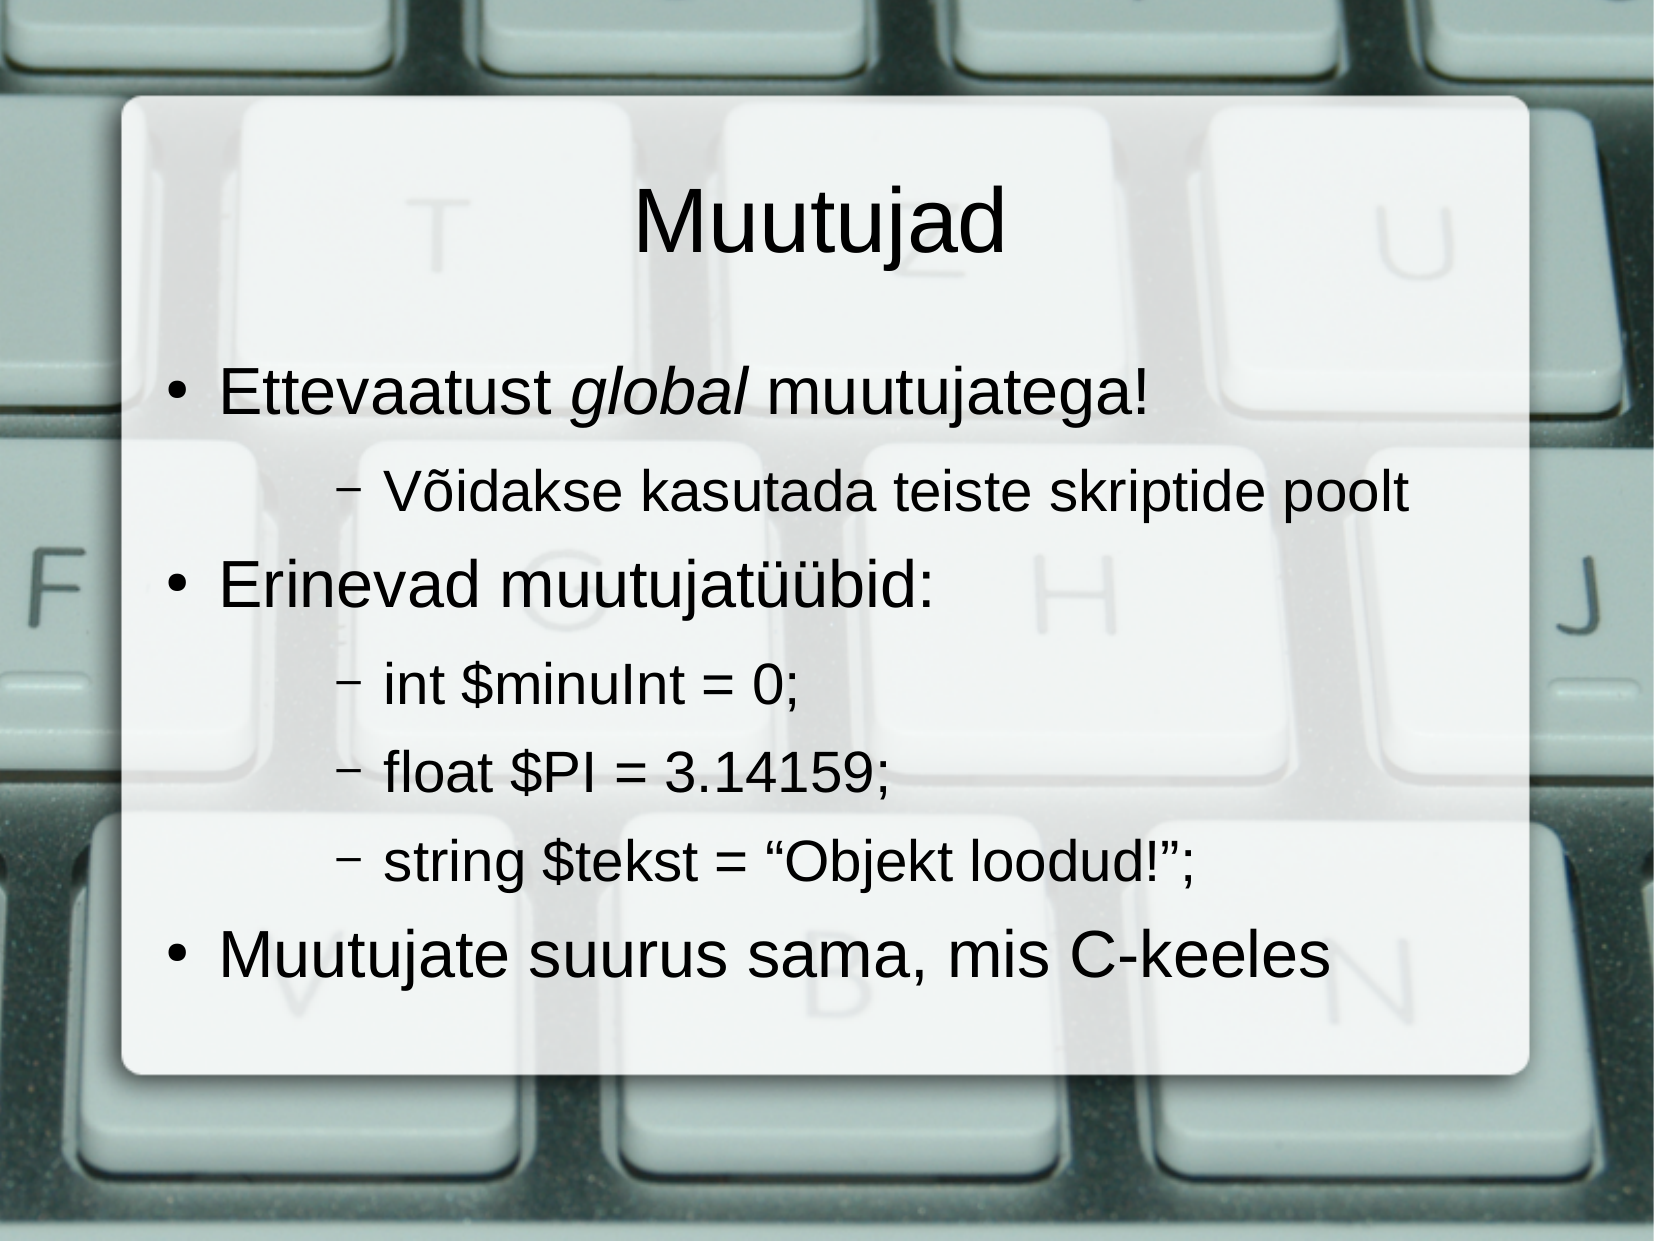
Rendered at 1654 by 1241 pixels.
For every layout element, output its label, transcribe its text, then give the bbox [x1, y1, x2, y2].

title Muutujad [135, 125, 1506, 318]
list Ettevaatust global muutujatega! Võidakse kasutada teiste skriptide poolt Erinevad muutujatüübid: int $minuInt = 0; float $PI = 3.14159; string $tekst = “Objekt loodud!”; Muutujate suurus sama, mis C-keeles [147, 354, 1506, 1049]
picture [0, 0, 1654, 1241]
